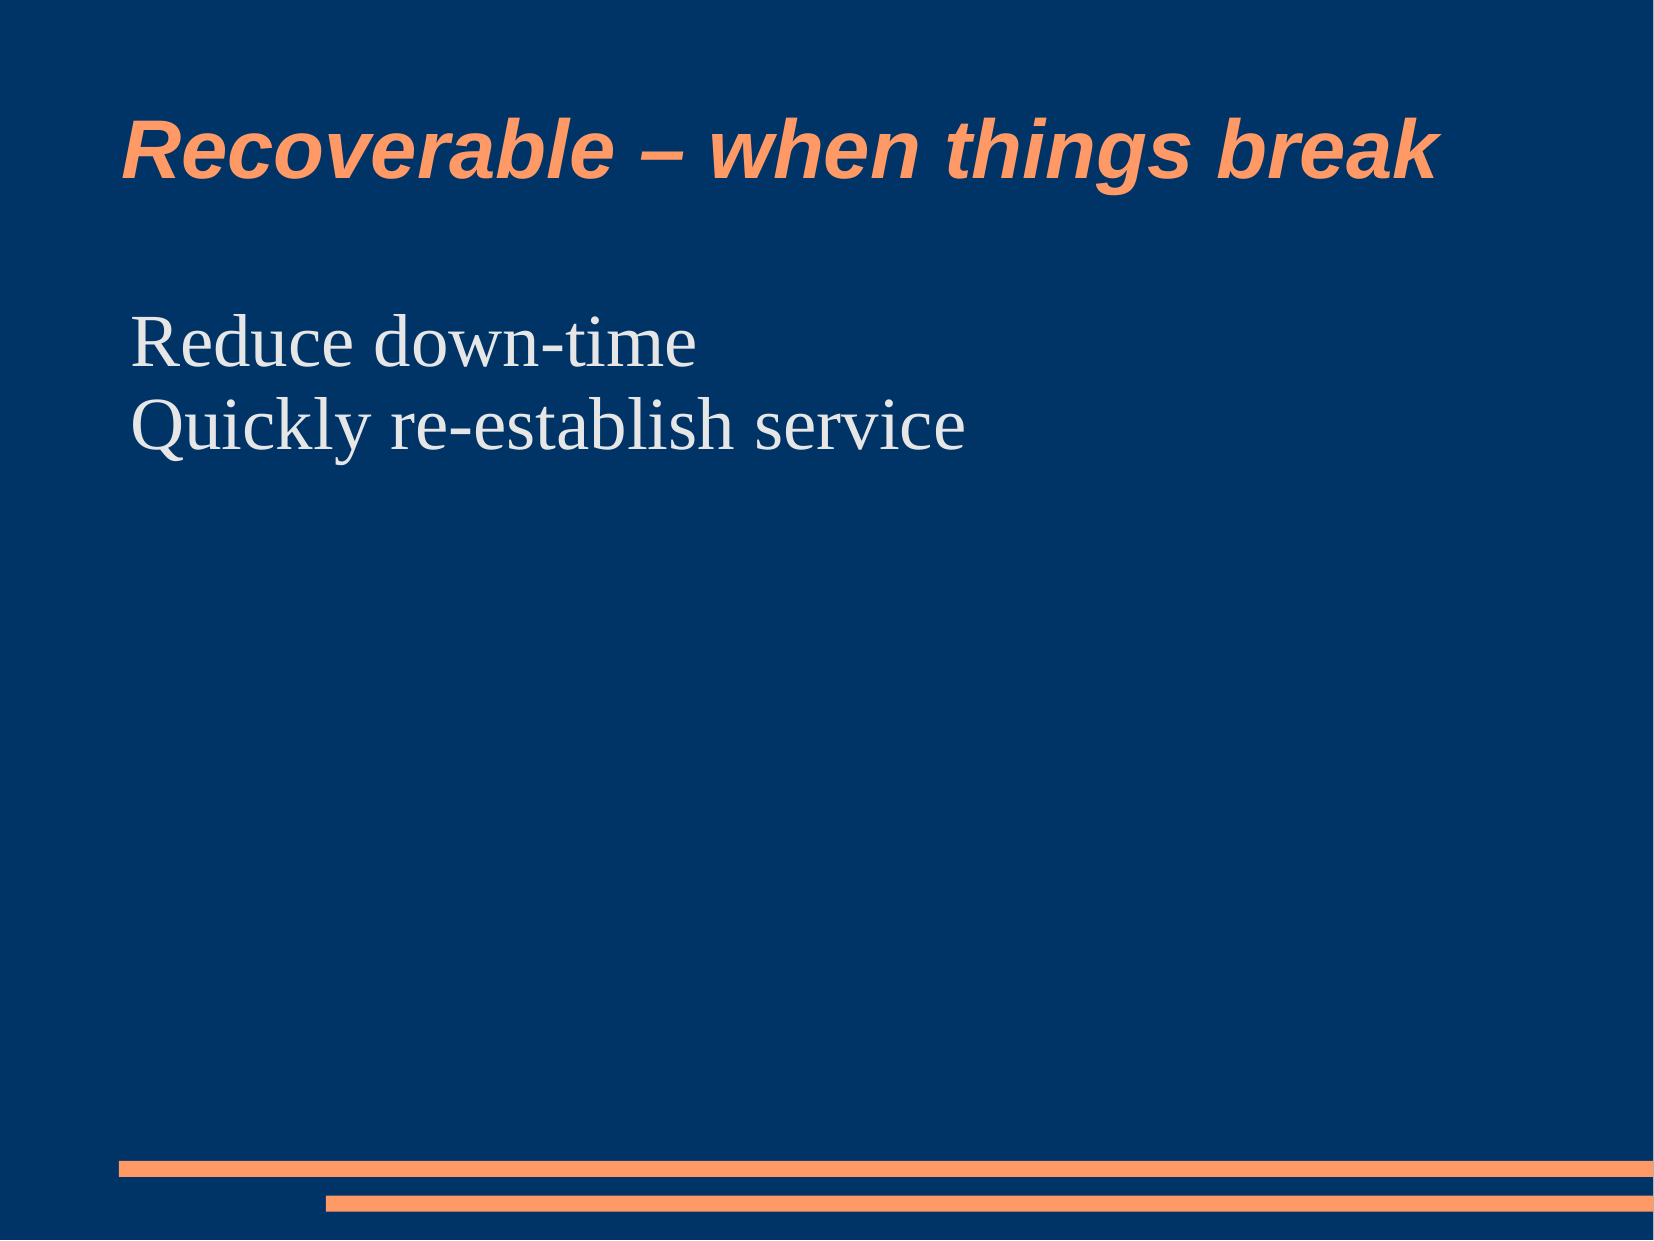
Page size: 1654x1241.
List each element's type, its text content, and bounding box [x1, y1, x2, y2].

list Reduce down-time Quickly re-establish service [112, 300, 1552, 1096]
title Recoverable – when things break [121, 53, 1534, 247]
